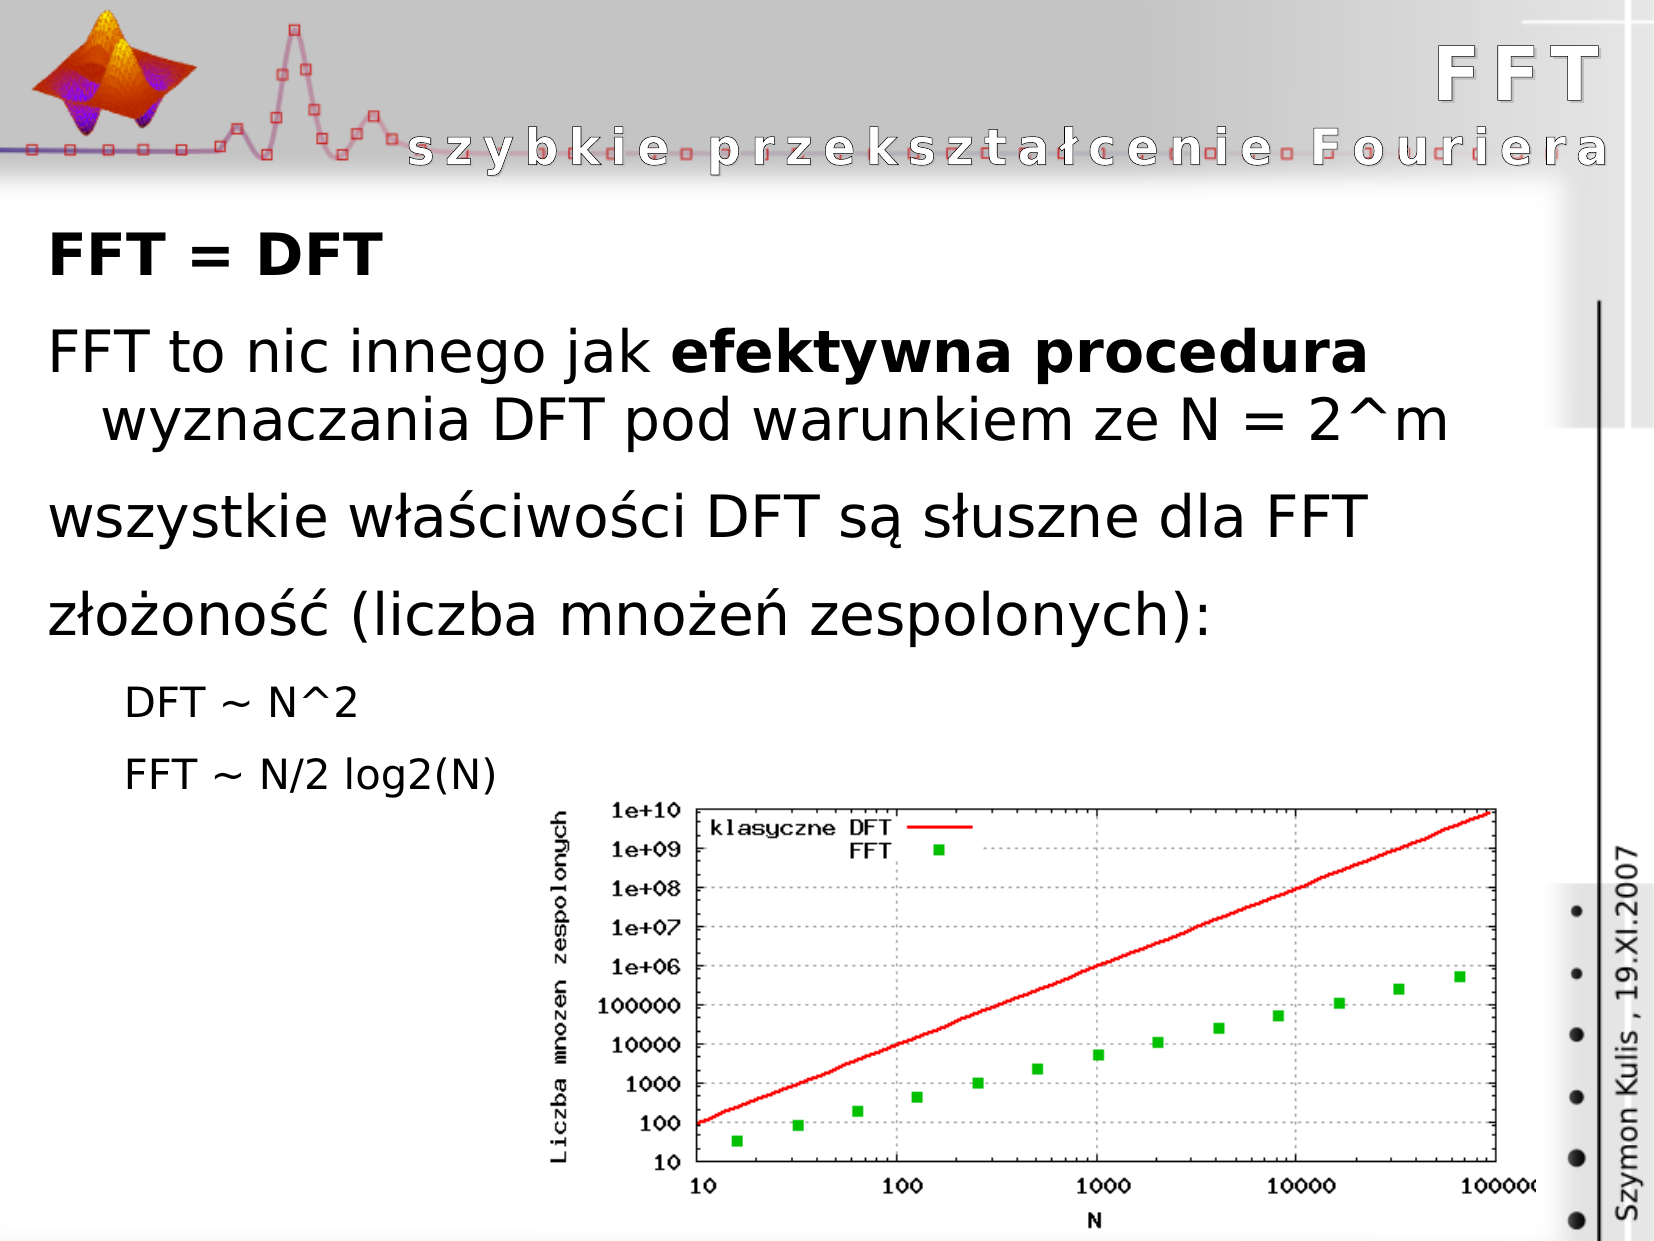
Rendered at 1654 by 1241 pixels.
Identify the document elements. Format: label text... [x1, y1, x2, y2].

picture [0, 0, 1654, 1241]
list FFT = DFT FFT to nic innego jak efektywna procedura wyznaczania DFT pod warunkiem ze N = 2^m wszystkie właściwości DFT są słuszne dla FFT złożoność (liczba mnożeń zespolonych): DFT ~ N^2 FFT ~ N/2 log2(N) [29, 221, 1580, 799]
title FFT szybkie przekształcenie Fouriera [59, 29, 1610, 178]
